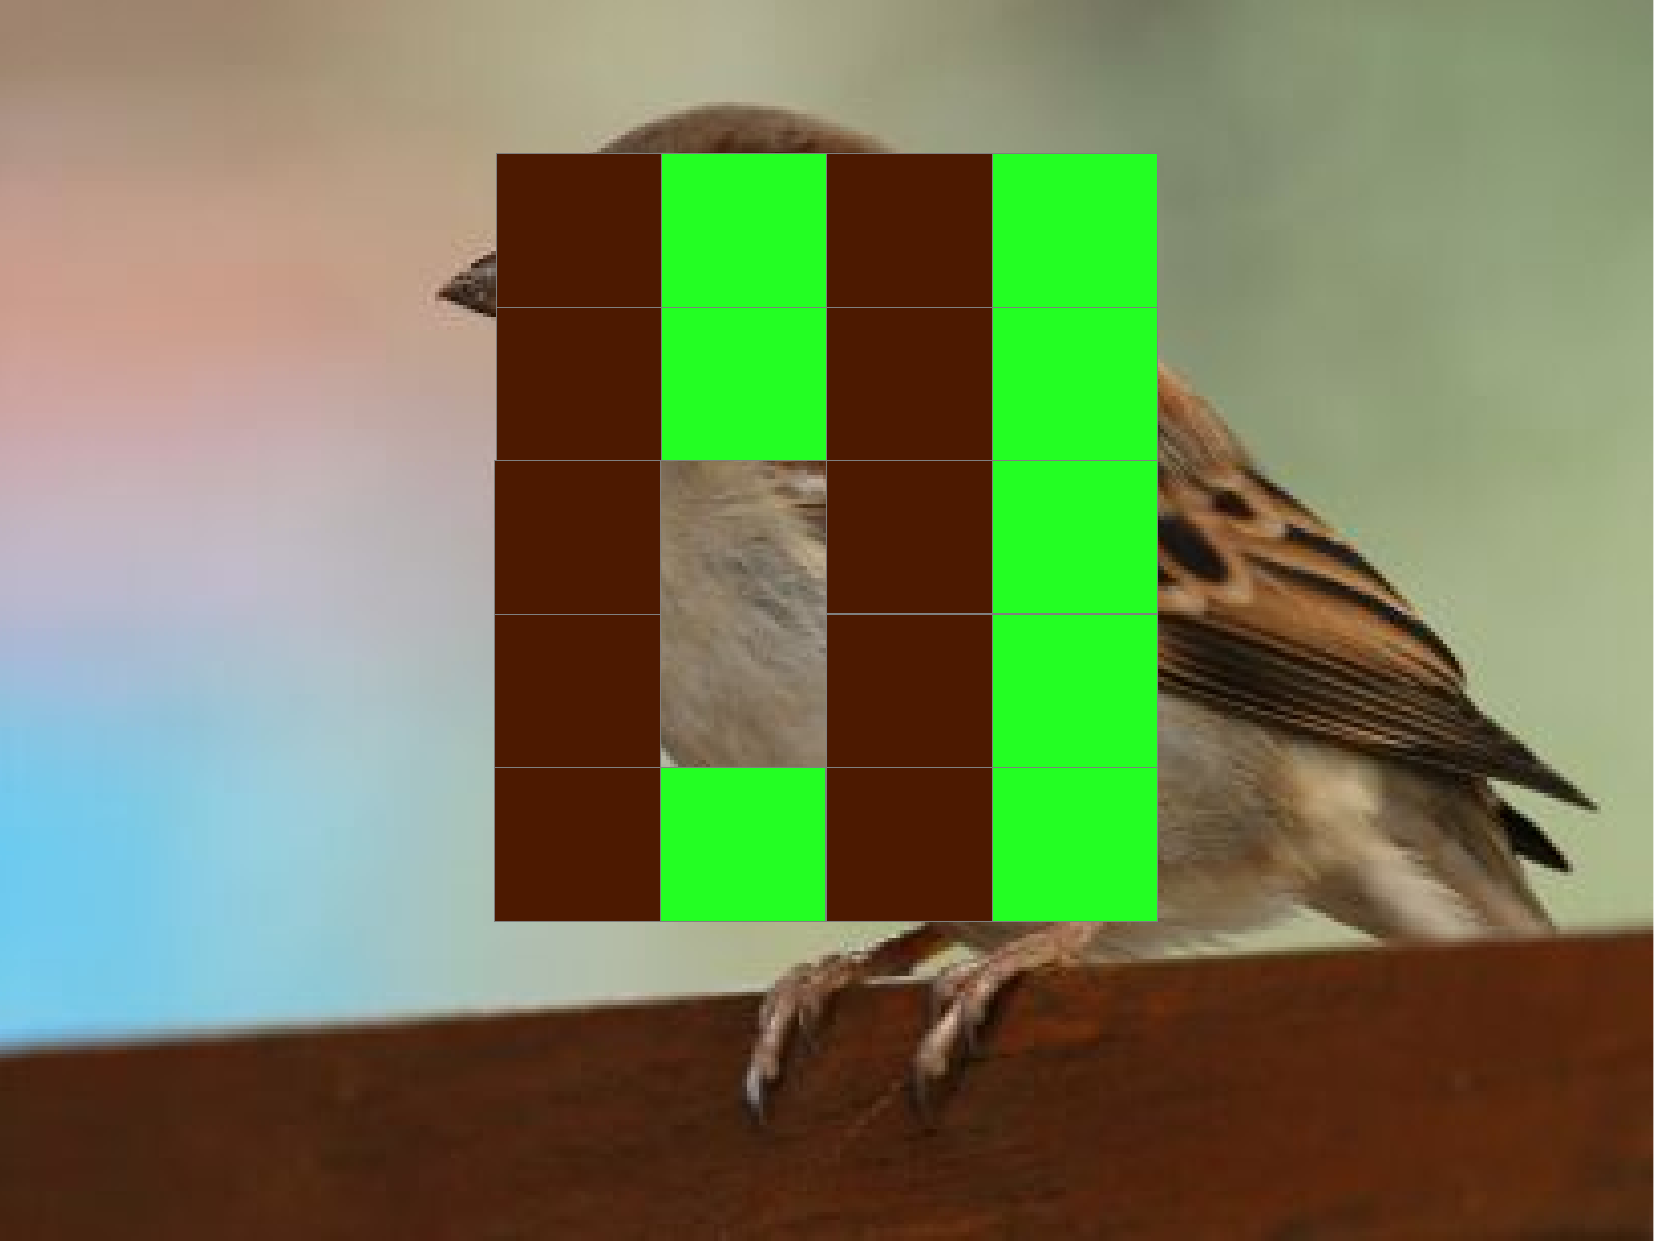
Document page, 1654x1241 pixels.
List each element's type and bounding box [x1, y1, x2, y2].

picture [0, 0, 1654, 1241]
text_box [494, 153, 1158, 922]
